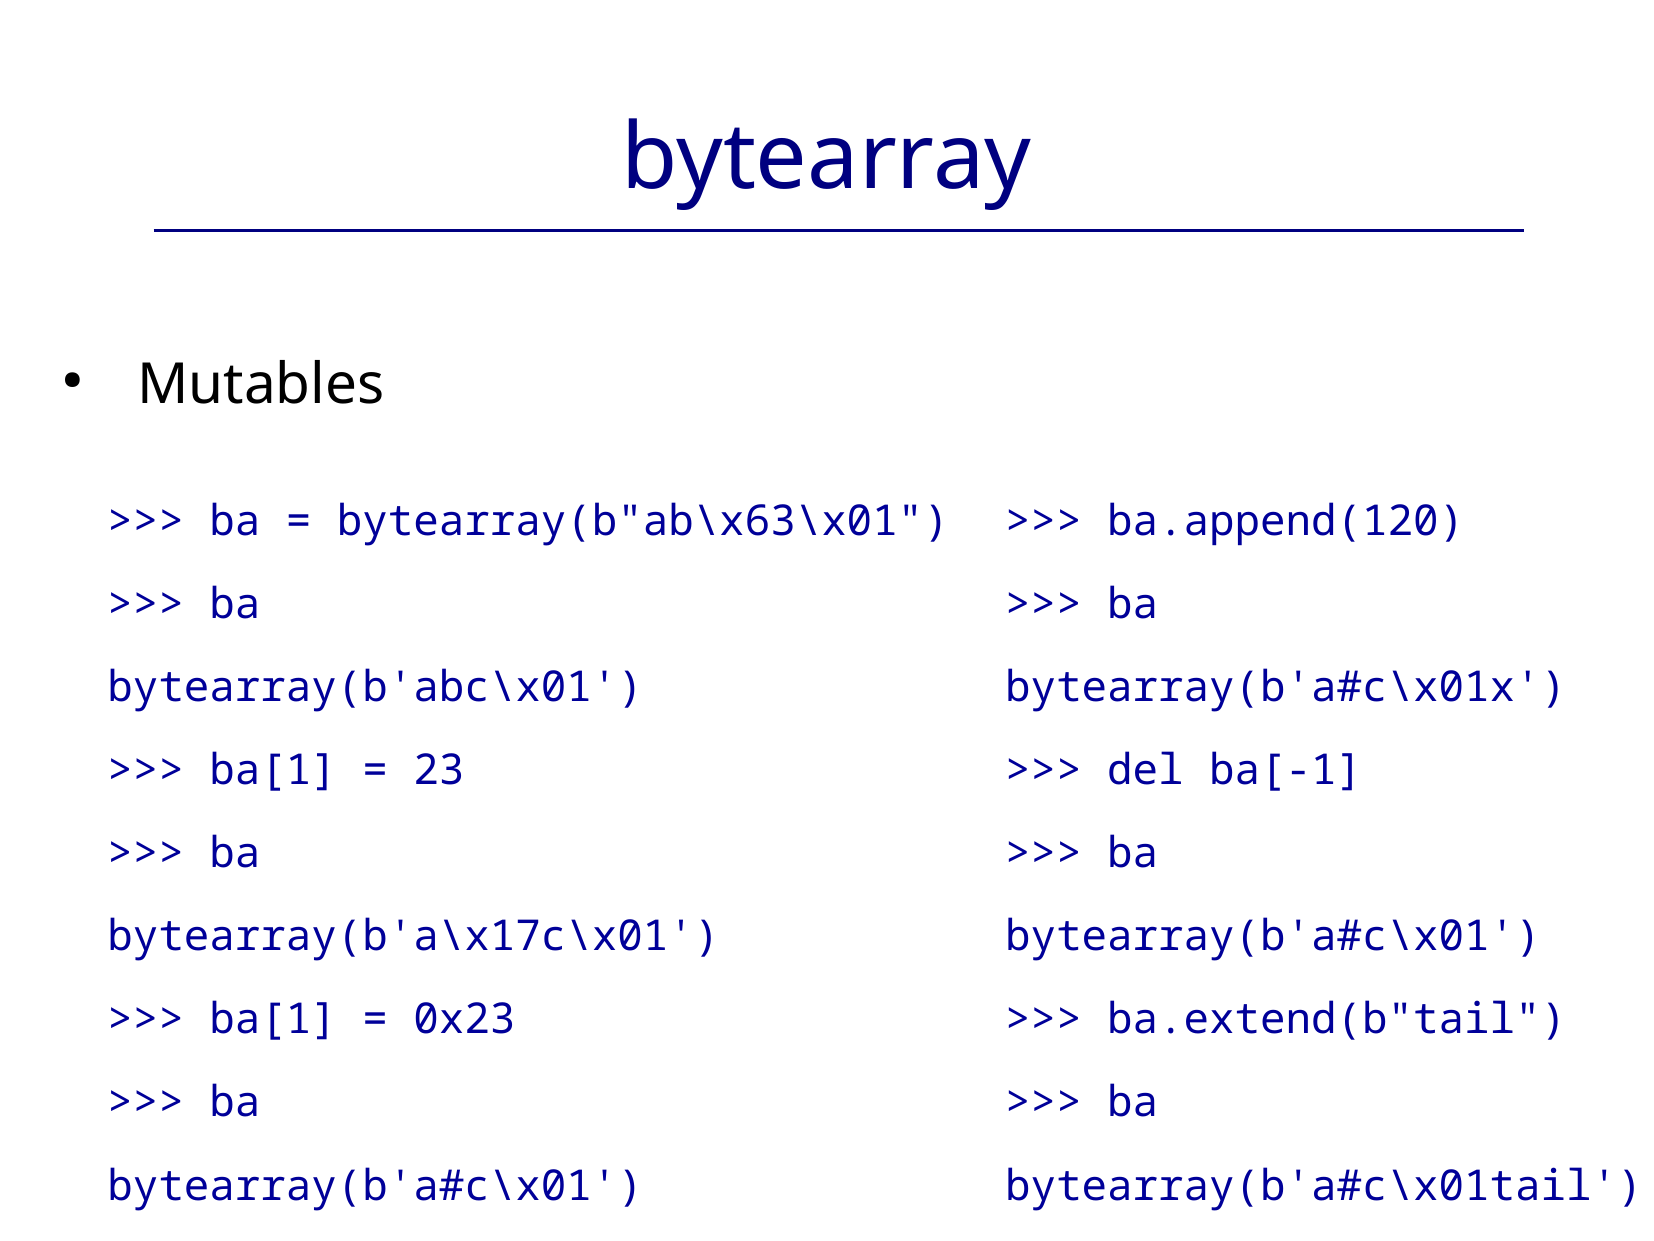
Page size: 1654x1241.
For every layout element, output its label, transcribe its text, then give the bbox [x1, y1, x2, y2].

list Mutables >>> ba = bytearray(b"ab\x63\x01") >>> ba bytearray(b'abc\x01') >>> ba[1] = 23 >>> ba bytearray(b'a\x17c\x01') >>> ba[1] = 0x23 >>> ba bytearray(b'a#c\x01') [47, 342, 944, 1217]
title bytearray [82, 49, 1571, 257]
list >>> ba.append(120) >>> ba bytearray(b'a#c\x01x') >>> del ba[-1] >>> ba bytearray(b'a#c\x01') >>> ba.extend(b"tail") >>> ba bytearray(b'a#c\x01tail') [944, 342, 1654, 1217]
